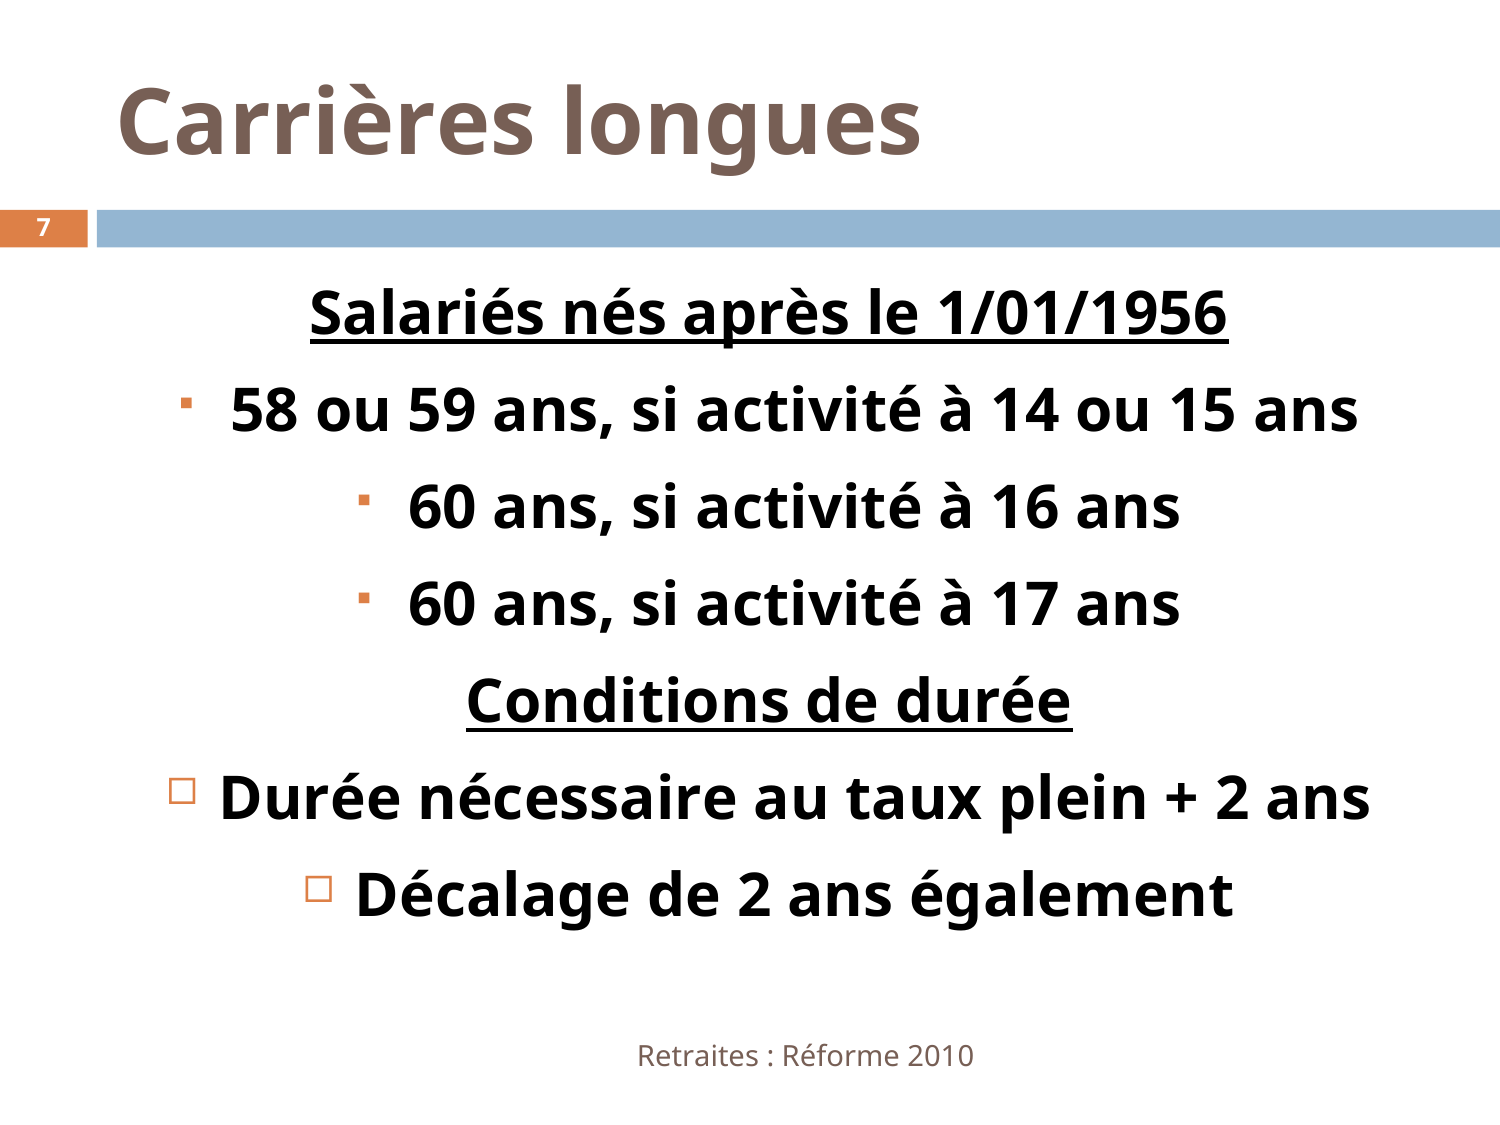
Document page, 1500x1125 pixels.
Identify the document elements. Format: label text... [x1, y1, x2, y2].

text_box <numéro> [0, 208, 88, 249]
title Carrières longues [100, 37, 1438, 201]
list Salariés nés après le 1/01/1956 58 ou 59 ans, si activité à 14 ou 15 ans 60 ans, si activité à 16 ans 60 ans, si activité à 17 ans Conditions de durée Durée nécessaire au taux plein + 2 ans Décalage de 2 ans également [100, 262, 1438, 1121]
